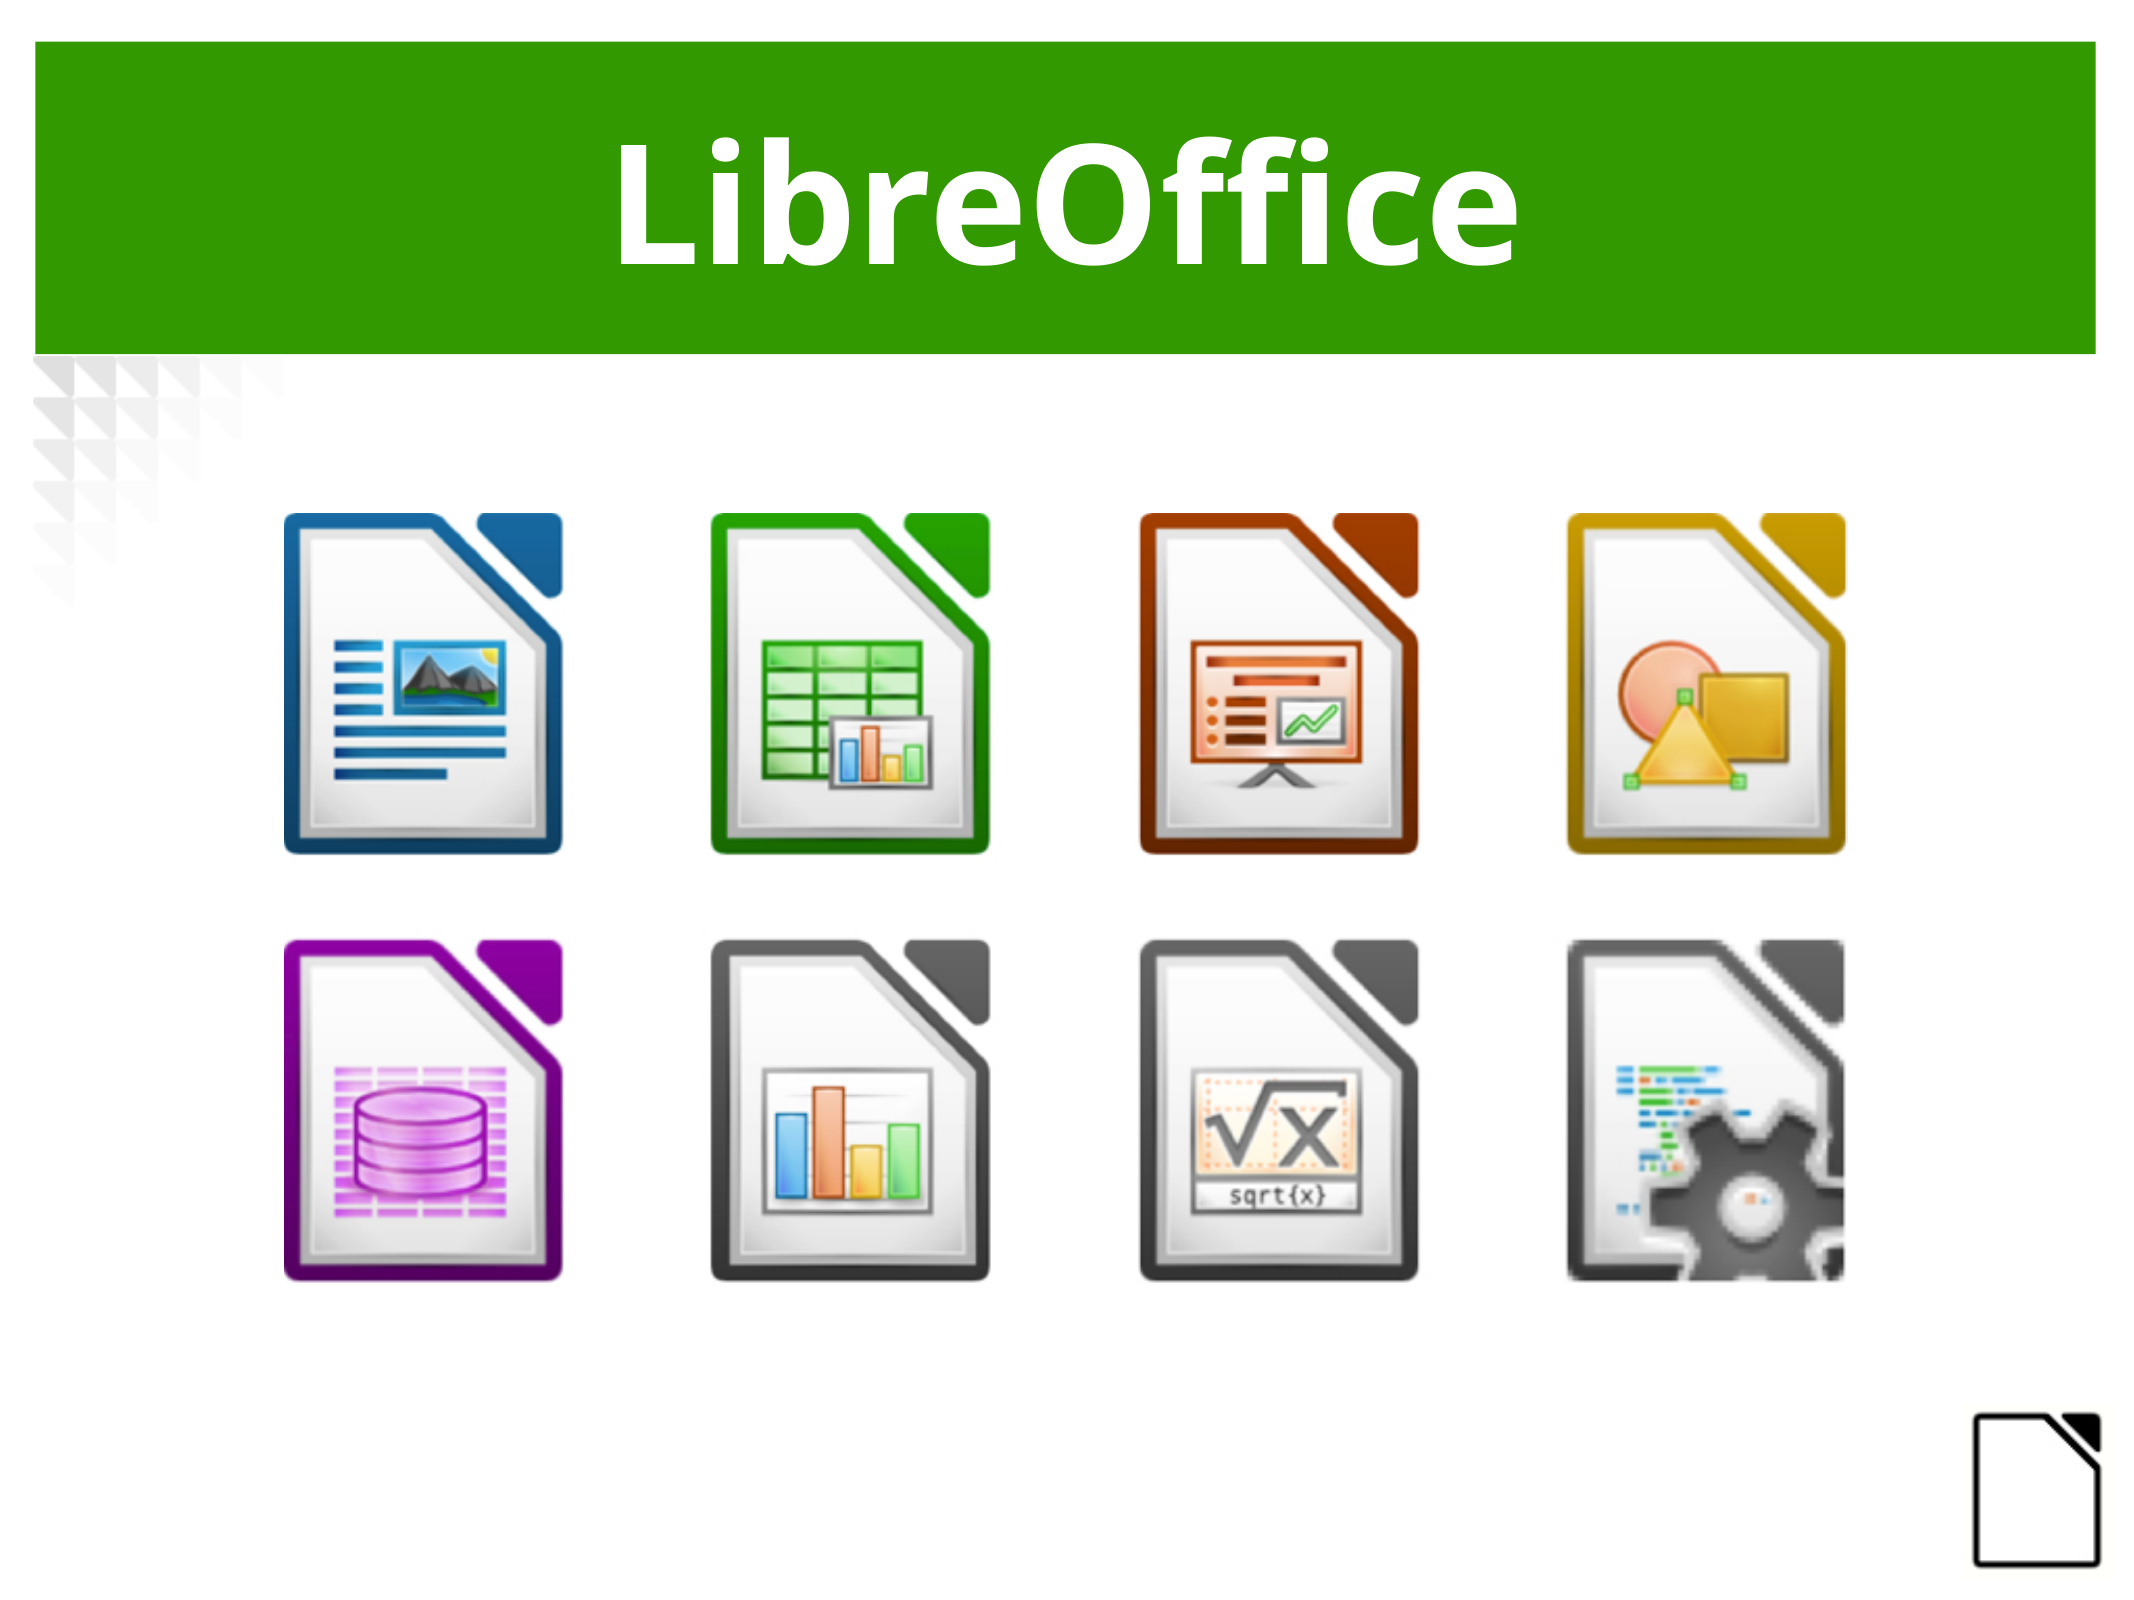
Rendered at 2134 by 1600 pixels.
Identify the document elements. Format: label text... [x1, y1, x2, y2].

picture [1962, 1402, 2113, 1580]
title LibreOffice [35, 41, 2096, 355]
picture [33, 356, 1848, 1285]
